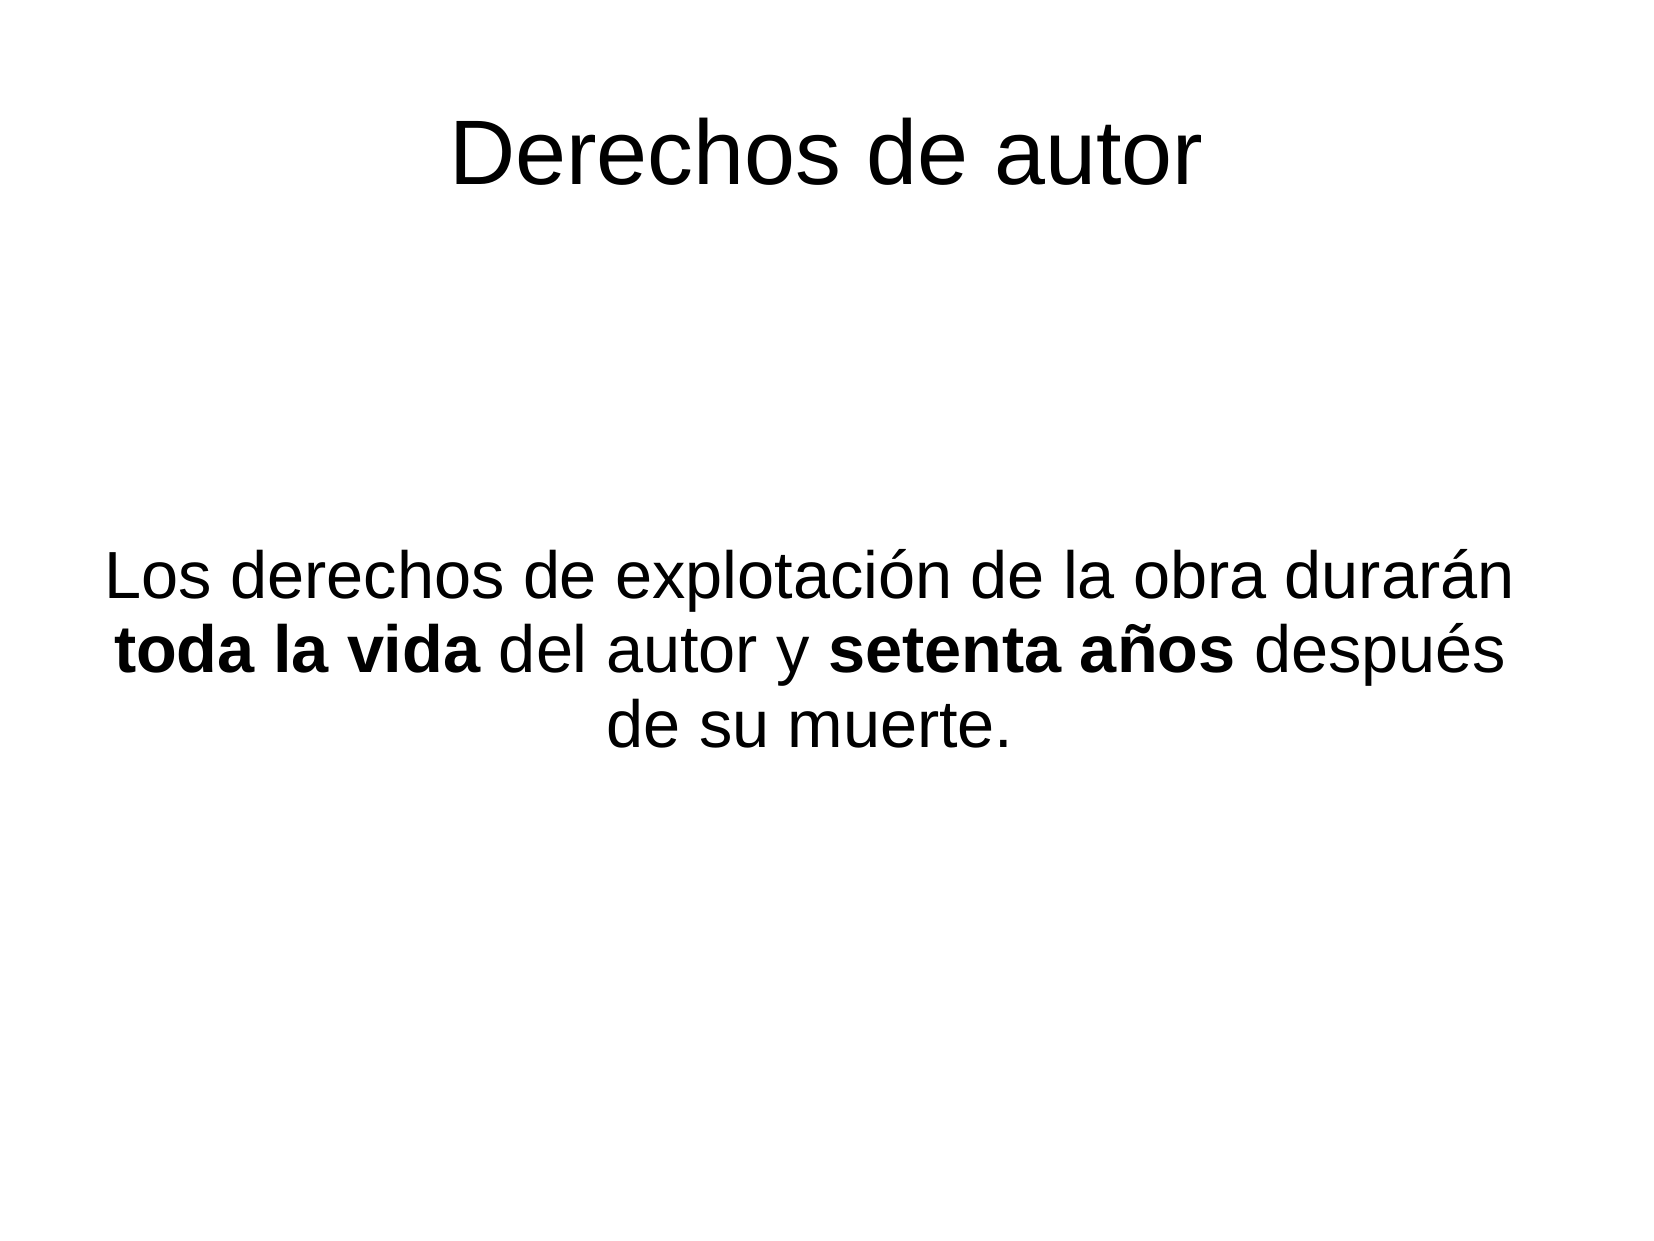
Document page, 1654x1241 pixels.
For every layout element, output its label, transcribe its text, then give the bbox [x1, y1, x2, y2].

title Derechos de autor [82, 49, 1571, 257]
subtitle Los derechos de explotación de la obra durarán toda la vida del autor y setenta años después de su muerte. [82, 290, 1538, 1010]
